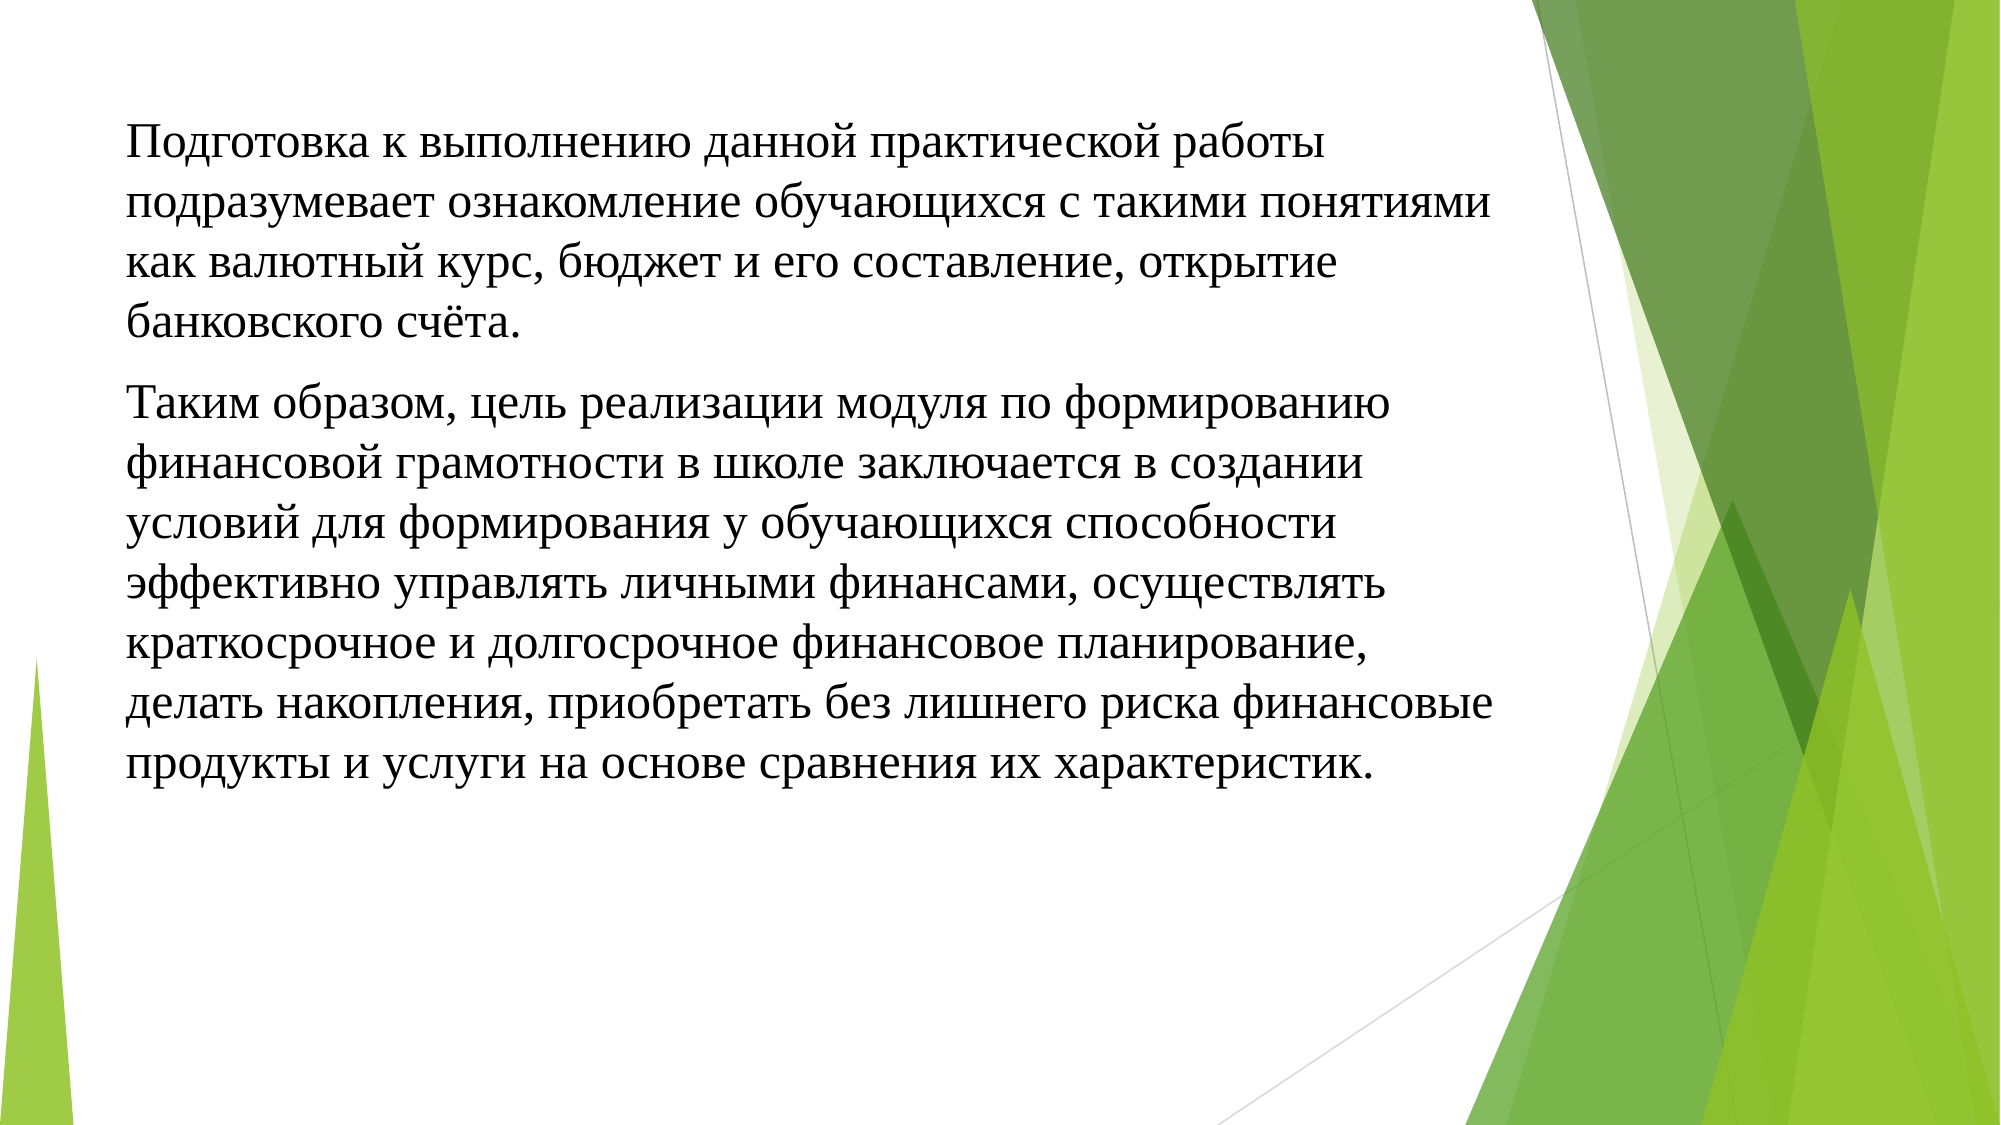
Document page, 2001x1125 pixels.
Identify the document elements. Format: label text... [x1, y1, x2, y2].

list Подготовка к выполнению данной практической работы подразумевает ознакомление обучающихся с такими понятиями как валютный курс, бюджет и его составление, открытие банковского счёта. Таким образом, цель реализации модуля по формированию финансовой грамотности в школе заключается в создании условий для формирования у обучающихся способности эффективно управлять личными финансами, осуществлять краткосрочное и долгосрочное финансовое планирование, делать накопления, приобретать без лишнего риска финансовые продукты и услуги на основе сравнения их характеристик. [111, 99, 1522, 991]
